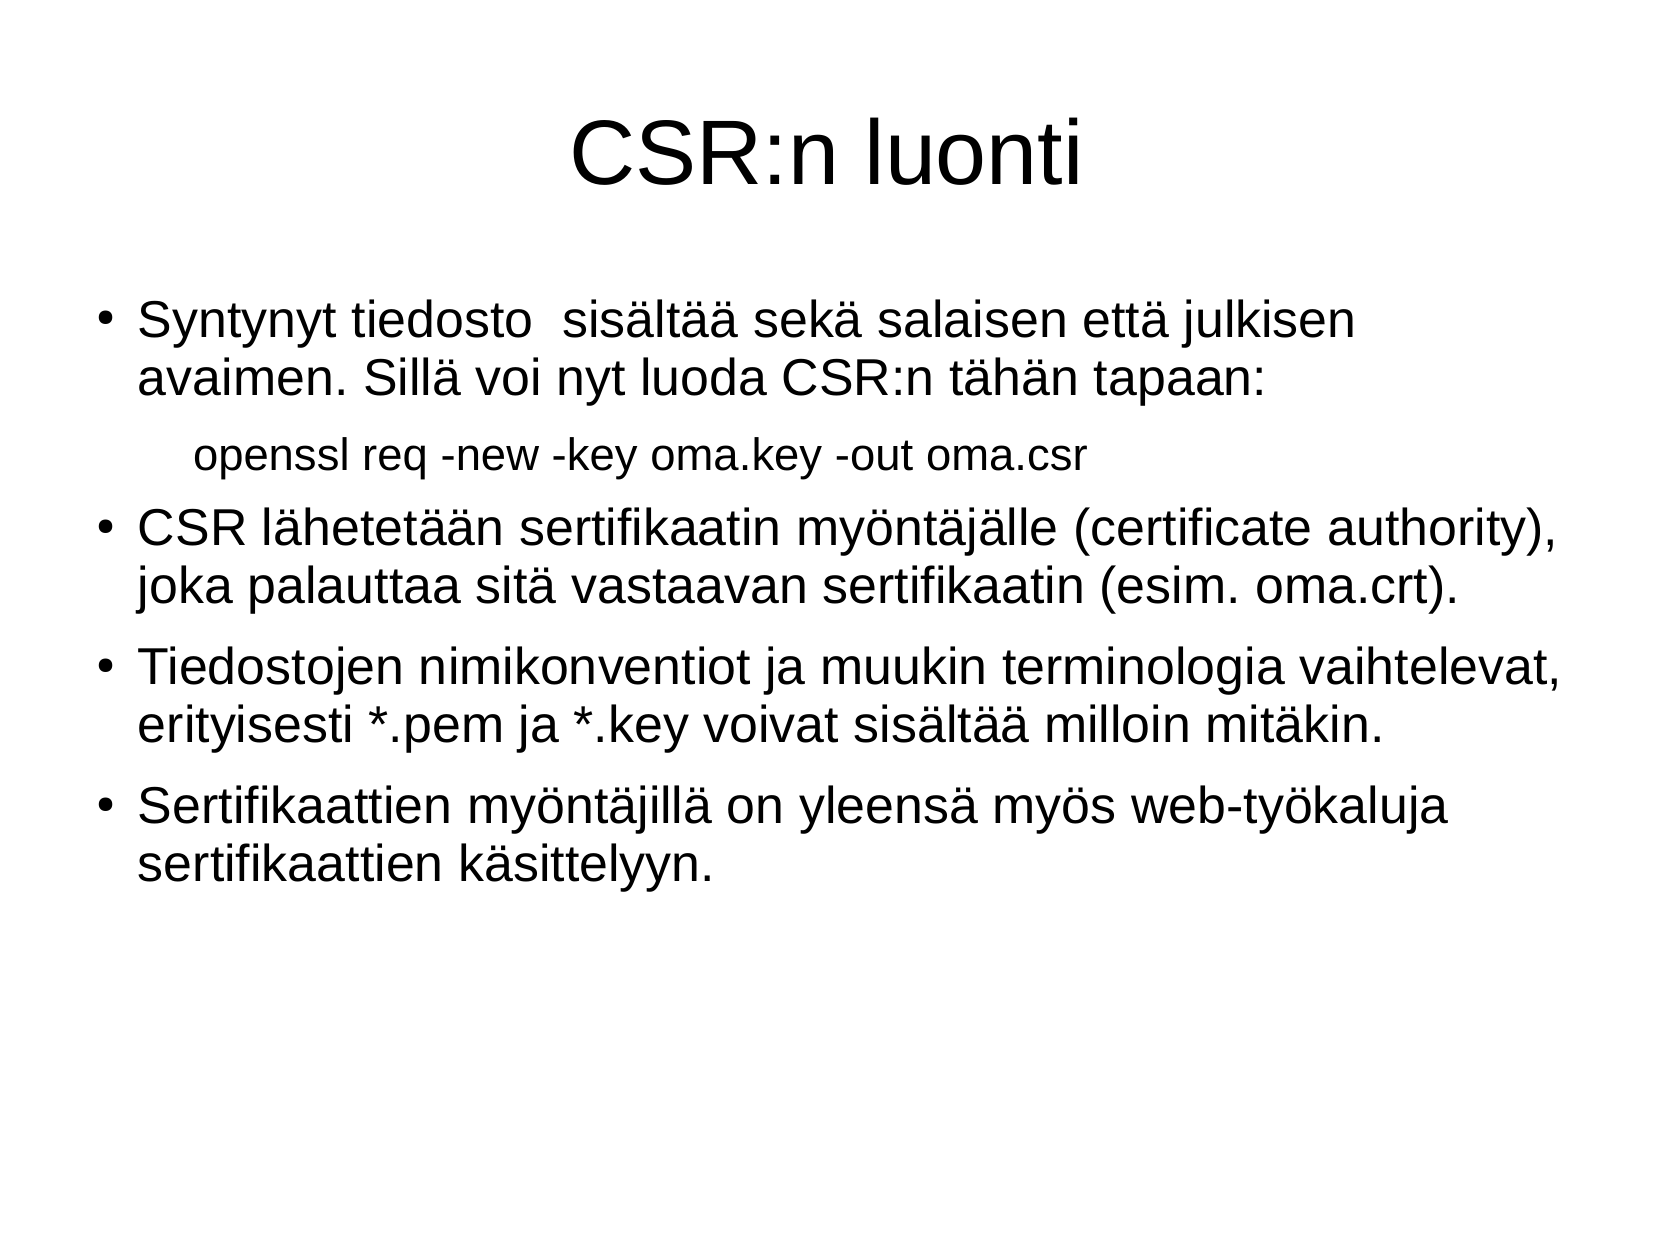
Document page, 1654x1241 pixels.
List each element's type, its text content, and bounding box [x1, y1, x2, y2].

list Syntynyt tiedosto sisältää sekä salaisen että julkisen avaimen. Sillä voi nyt luoda CSR:n tähän tapaan: openssl req -new -key oma.key -out oma.csr CSR lähetetään sertifikaatin myöntäjälle (certificate authority), joka palauttaa sitä vastaavan sertifikaatin (esim. oma.crt). Tiedostojen nimikonventiot ja muukin terminologia vaihtelevat, erityisesti *.pem ja *.key voivat sisältää milloin mitäkin. Sertifikaattien myöntäjillä on yleensä myös web-työkaluja sertifikaattien käsittelyyn. [82, 290, 1571, 1010]
title CSR:n luonti [82, 49, 1571, 257]
